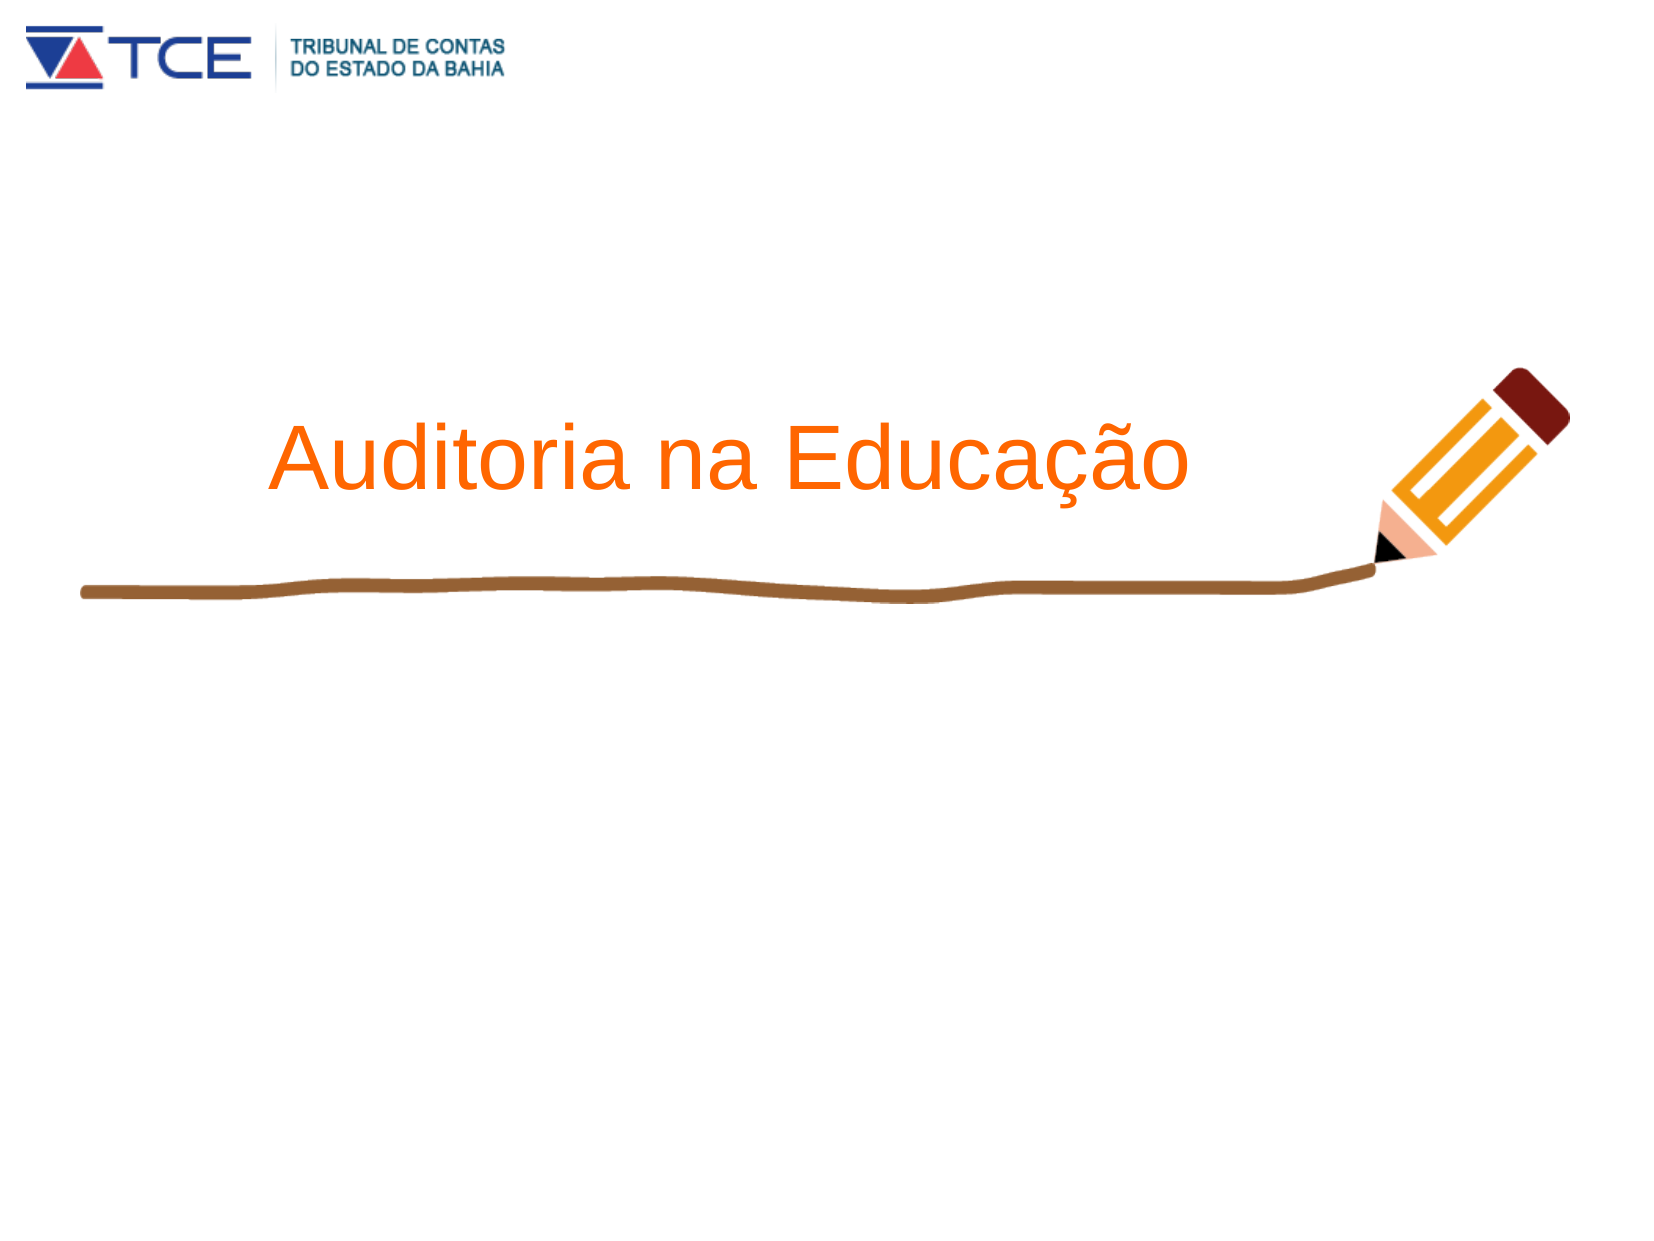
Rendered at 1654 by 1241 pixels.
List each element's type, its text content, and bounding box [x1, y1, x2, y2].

picture [80, 367, 1570, 604]
title Auditoria na Educação [82, 352, 1379, 560]
picture [26, 23, 509, 93]
